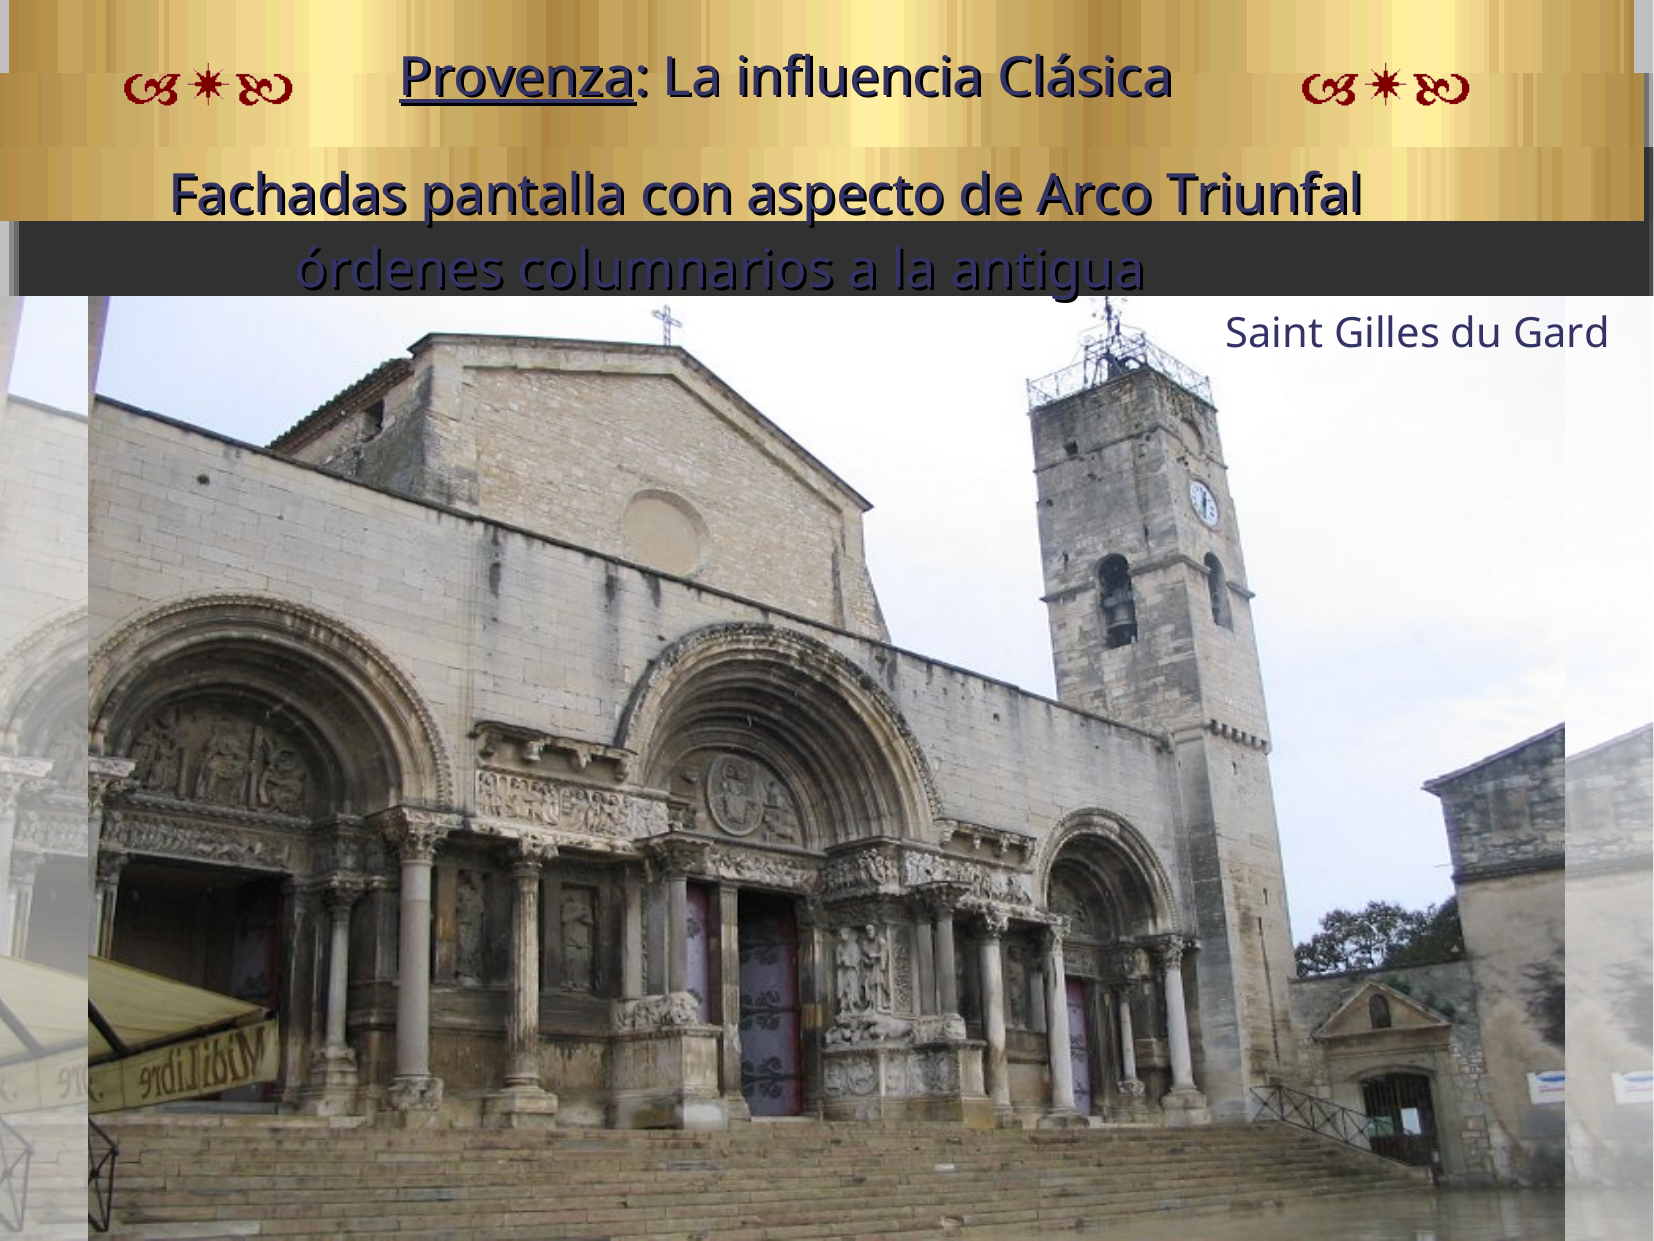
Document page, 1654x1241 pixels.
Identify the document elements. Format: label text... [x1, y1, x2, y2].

text_box Provenza: La influencia Clásica [383, 29, 1229, 110]
text_box Fachadas pantalla con aspecto de Arco Triunfal órdenes columnarios a la antigua [153, 147, 1477, 293]
text_box Saint Gilles du Gard [1210, 295, 1638, 361]
picture [0, 0, 1654, 1241]
